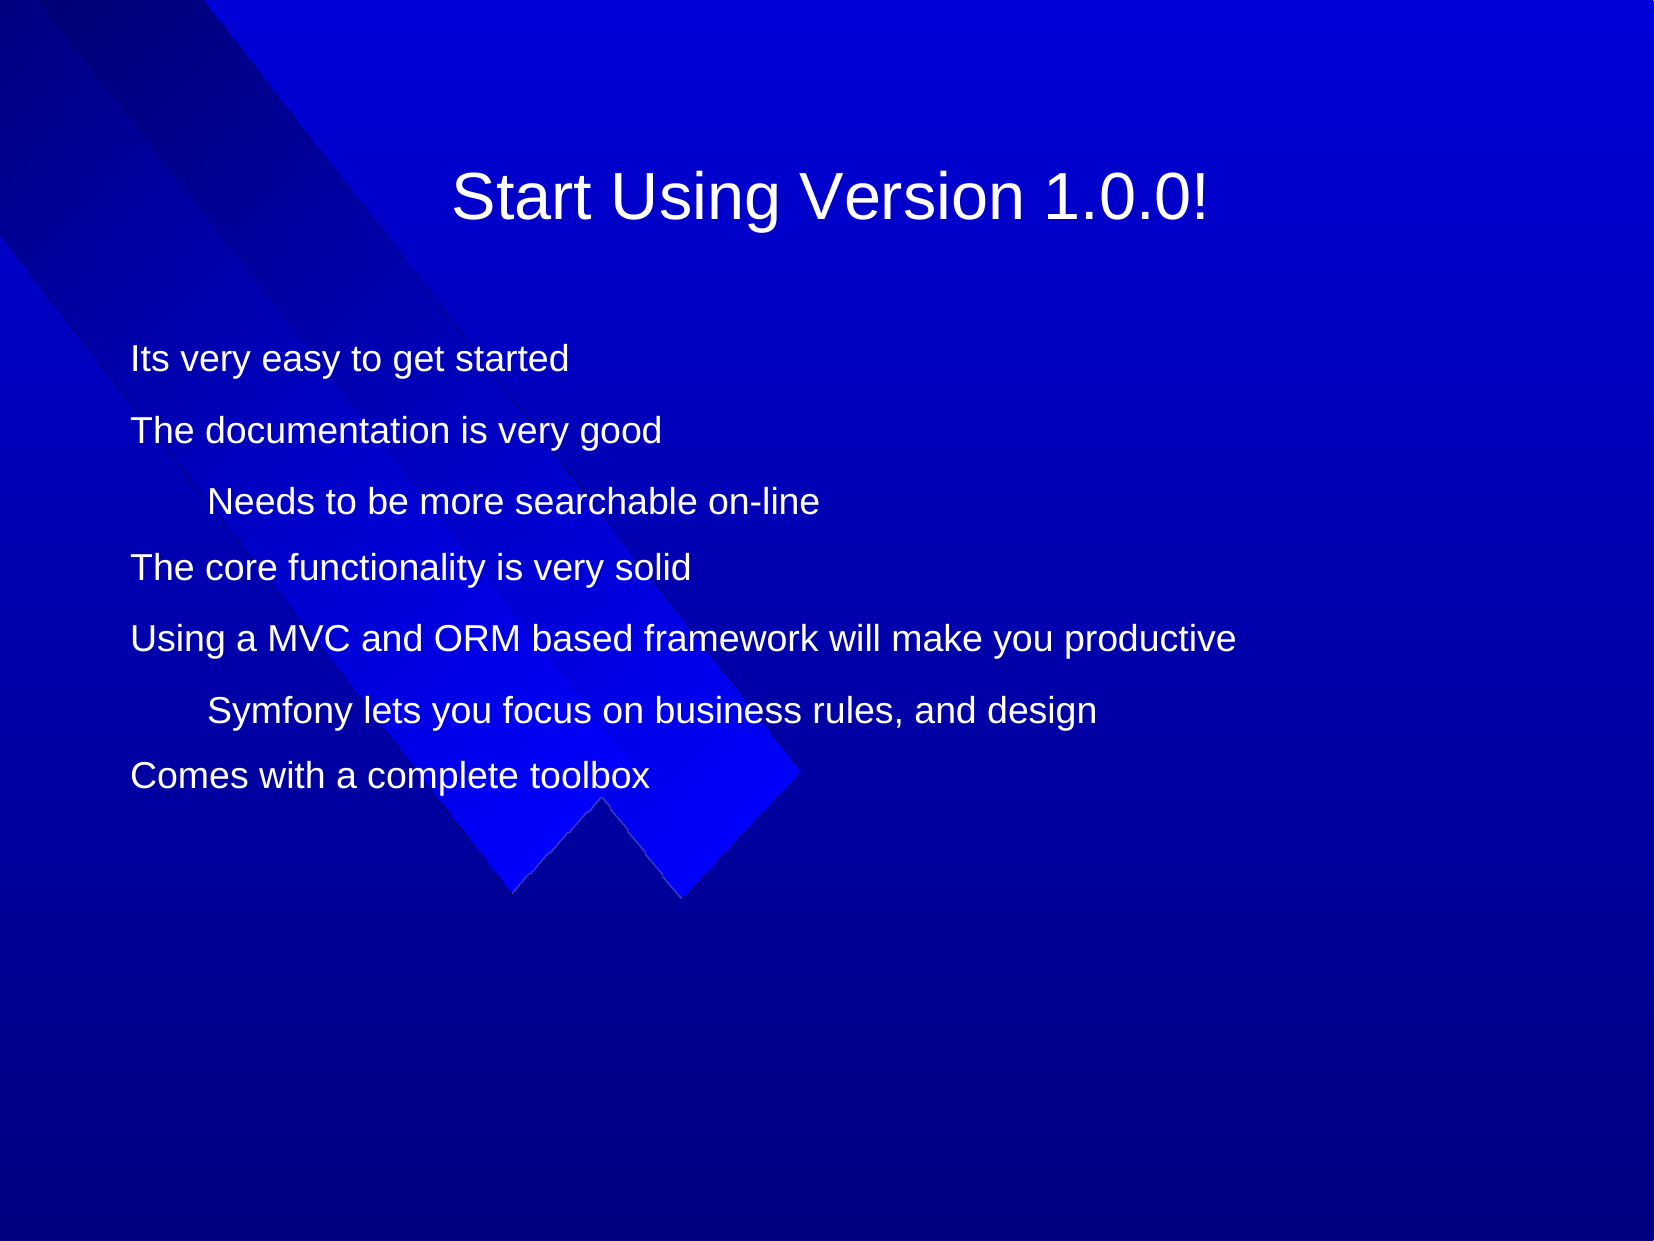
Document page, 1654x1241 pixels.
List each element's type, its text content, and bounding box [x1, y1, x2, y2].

list Its very easy to get started The documentation is very good Needs to be more searchable on-line The core functionality is very solid Using a MVC and ORM based framework will make you productive Symfony lets you focus on business rules, and design Comes with a complete toolbox [112, 337, 1525, 1119]
title Start Using Version 1.0.0! [125, 92, 1538, 301]
